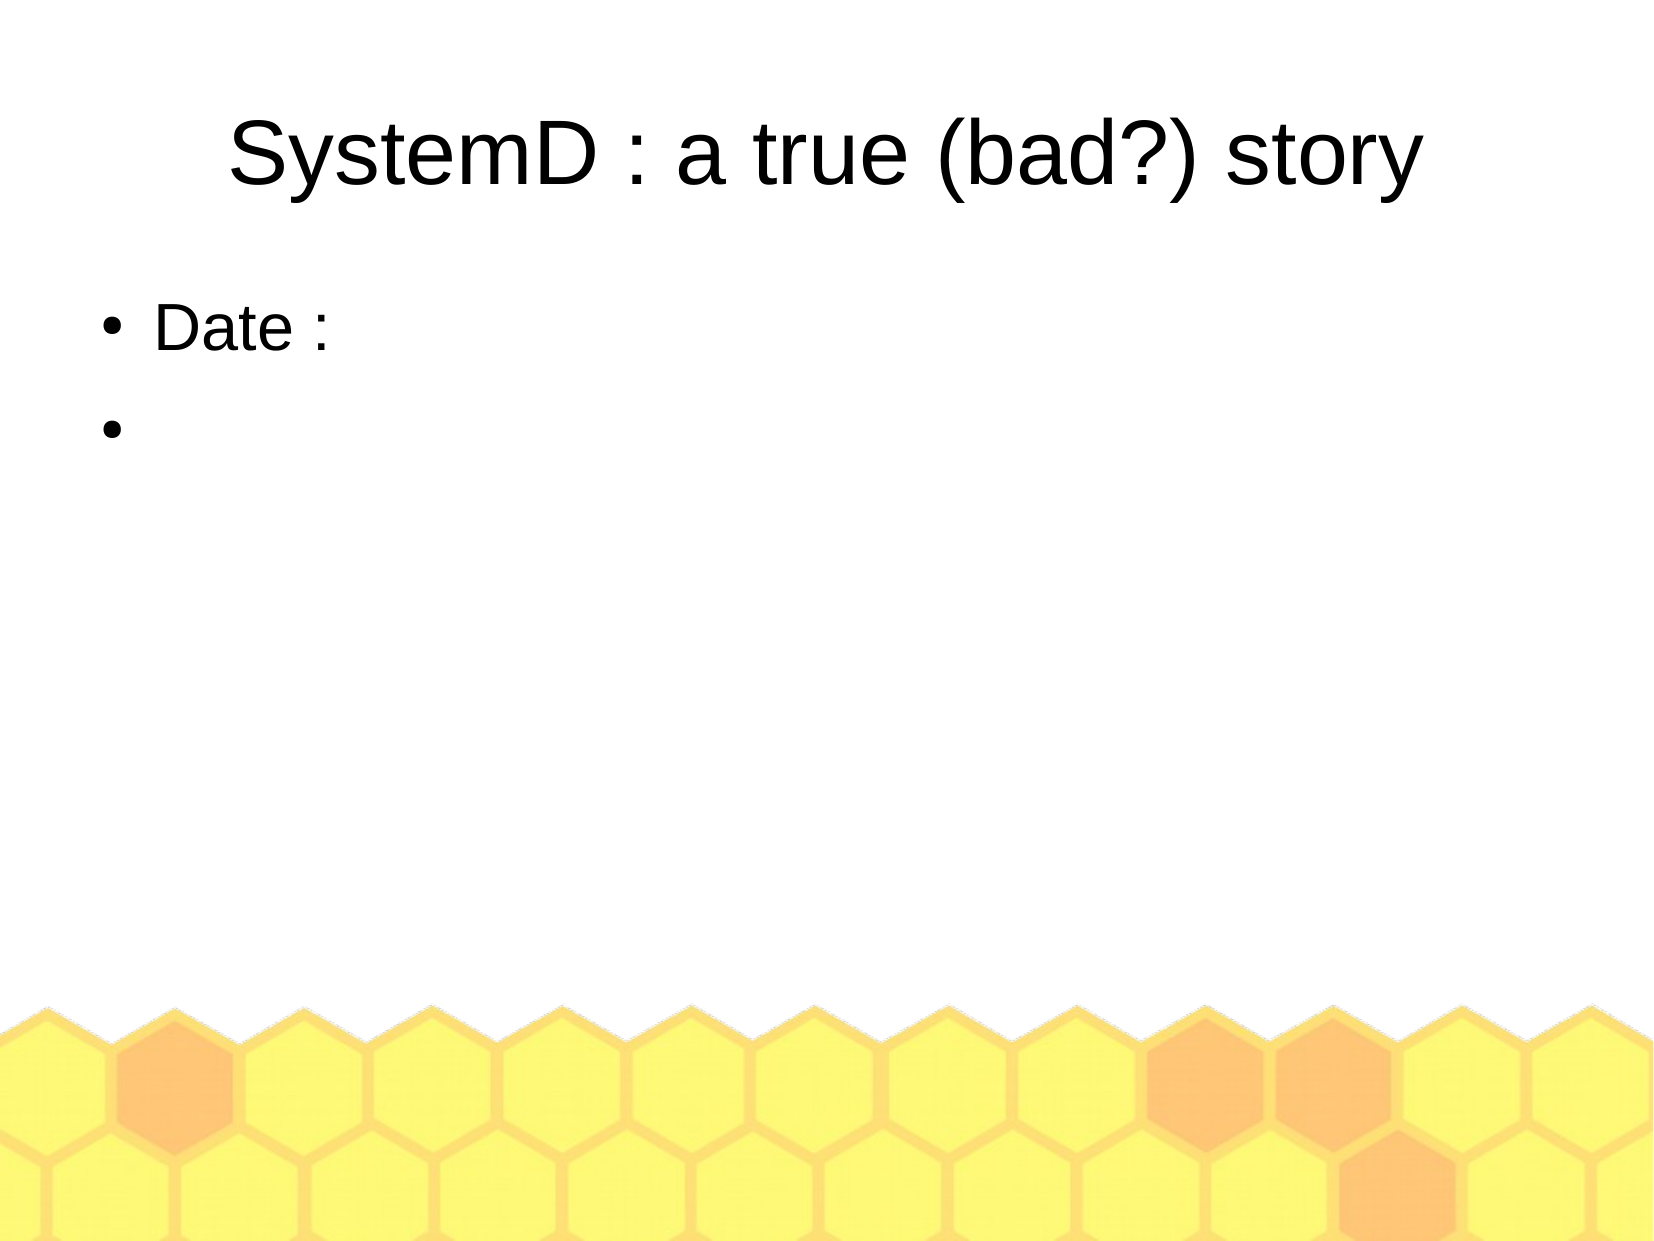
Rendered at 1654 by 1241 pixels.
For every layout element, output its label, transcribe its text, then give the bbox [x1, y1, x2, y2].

list Date : [82, 290, 1571, 1010]
title SystemD : a true (bad?) story [82, 49, 1571, 257]
picture [0, 1001, 1654, 1241]
